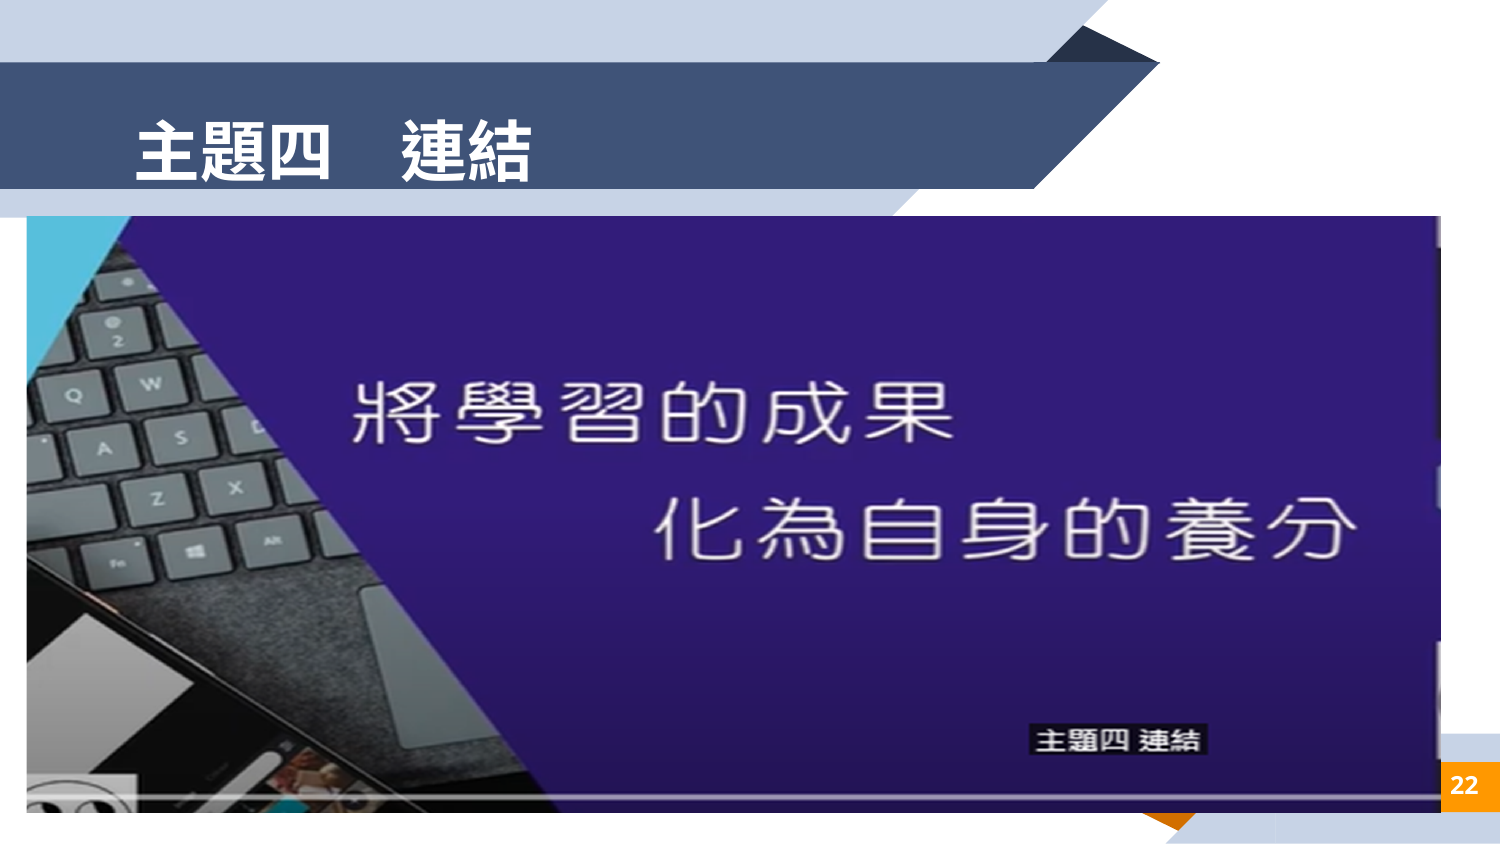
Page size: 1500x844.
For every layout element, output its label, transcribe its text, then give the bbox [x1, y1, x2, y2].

title 主題四 連結 [133, 64, 997, 190]
picture [26, 216, 1441, 813]
slide_number <編號> [1441, 760, 1494, 813]
